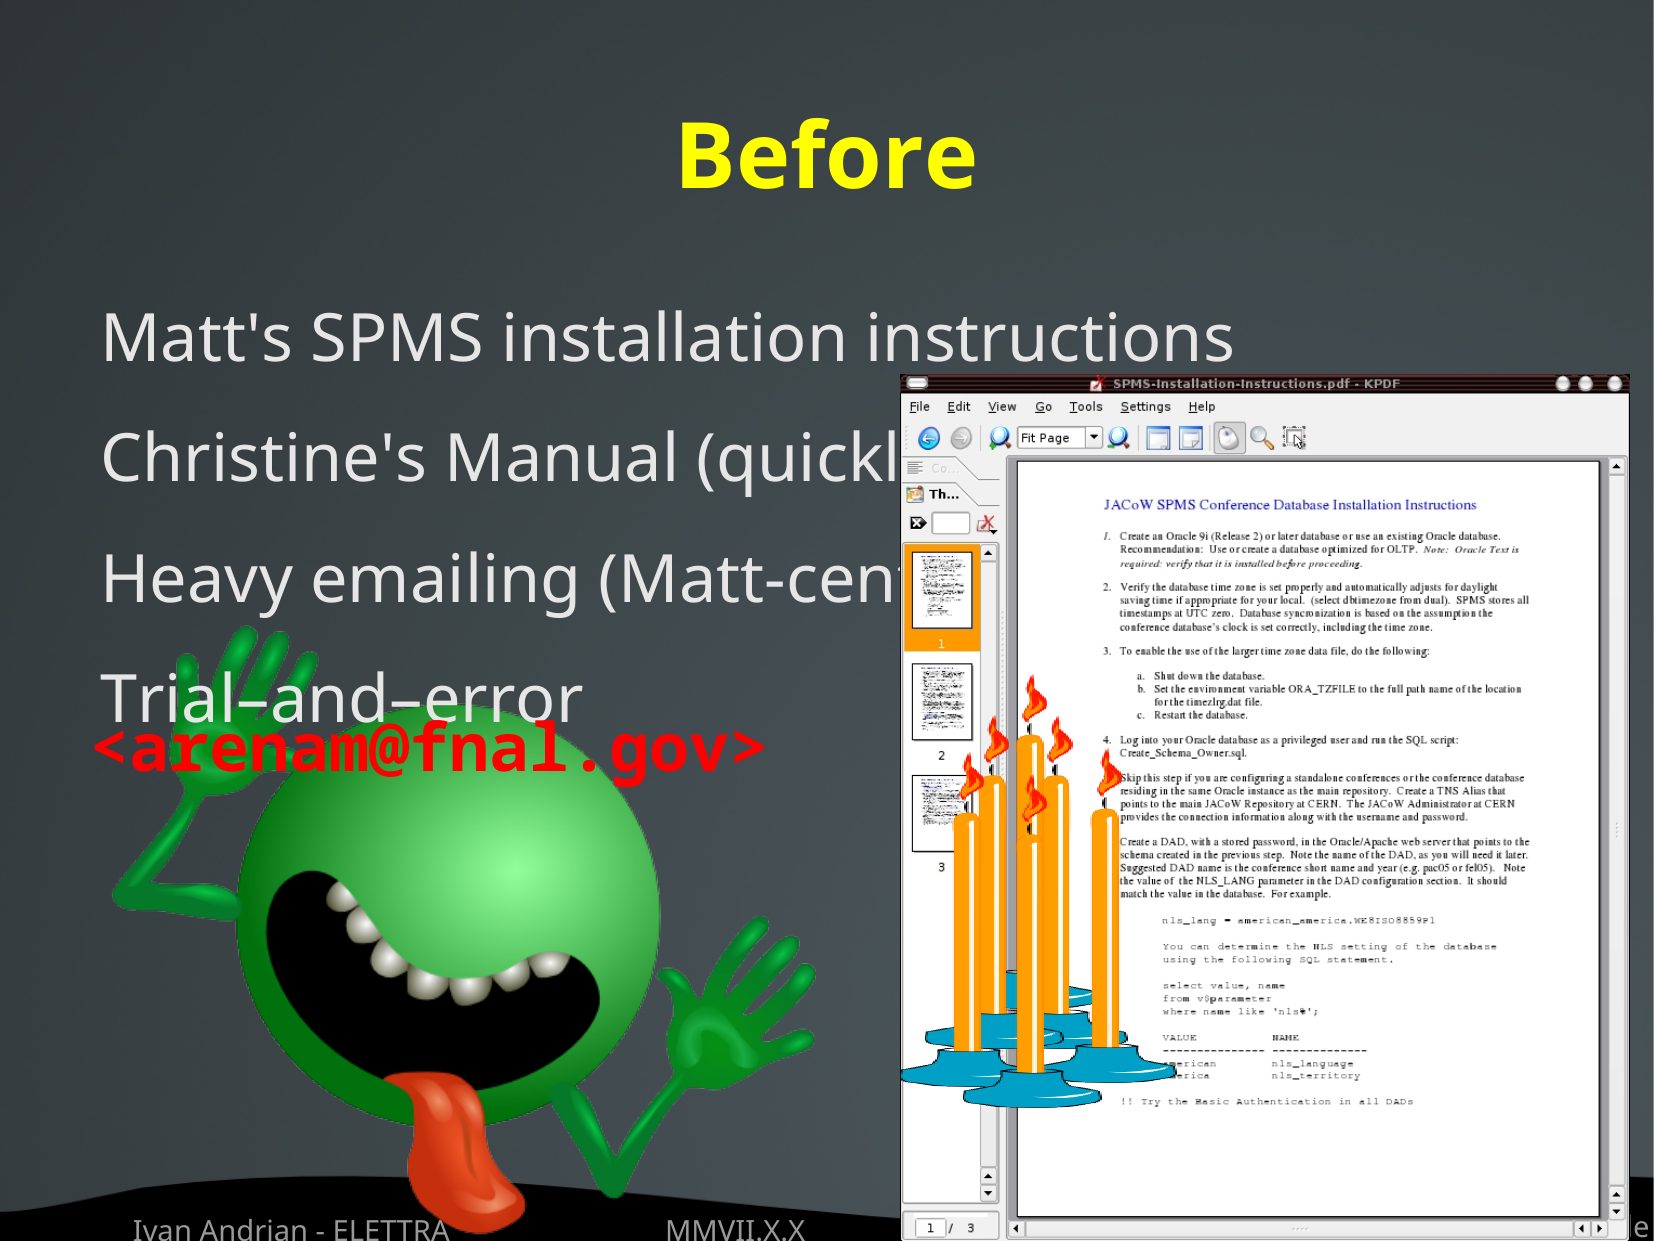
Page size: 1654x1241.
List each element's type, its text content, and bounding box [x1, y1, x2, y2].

list Matt's SPMS installation instructions Christine's Manual (quickly out–of–date) Heavy emailing (Matt-centric) Trial–and–error [82, 290, 1571, 1109]
title Before [82, 49, 1571, 257]
text_box <arenam@fnal.gov> [75, 692, 895, 806]
picture [0, 0, 1654, 1241]
